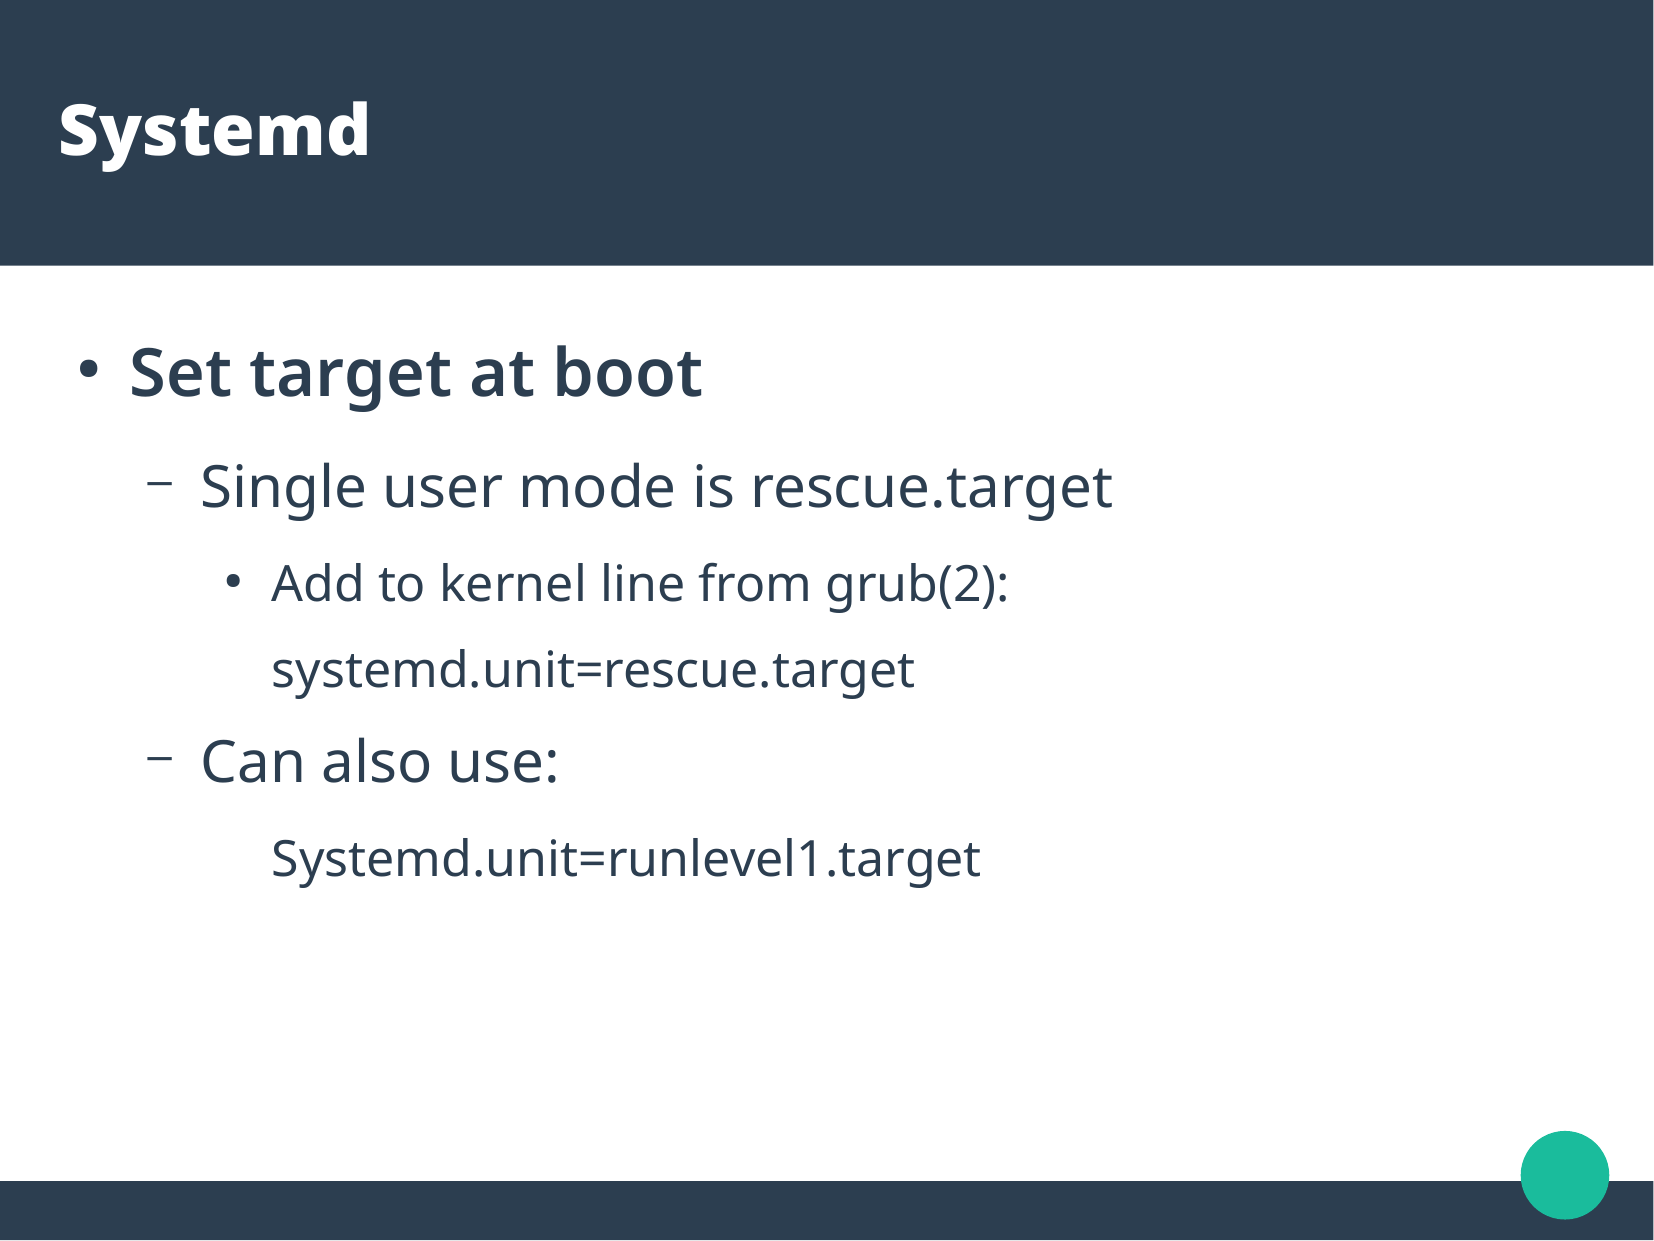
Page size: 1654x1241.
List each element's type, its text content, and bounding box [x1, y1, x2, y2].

list Set target at boot Single user mode is rescue.target Add to kernel line from grub(2): systemd.unit=rescue.target Can also use: Systemd.unit=runlevel1.target [59, 324, 1595, 1152]
title Systemd [59, 49, 1595, 207]
